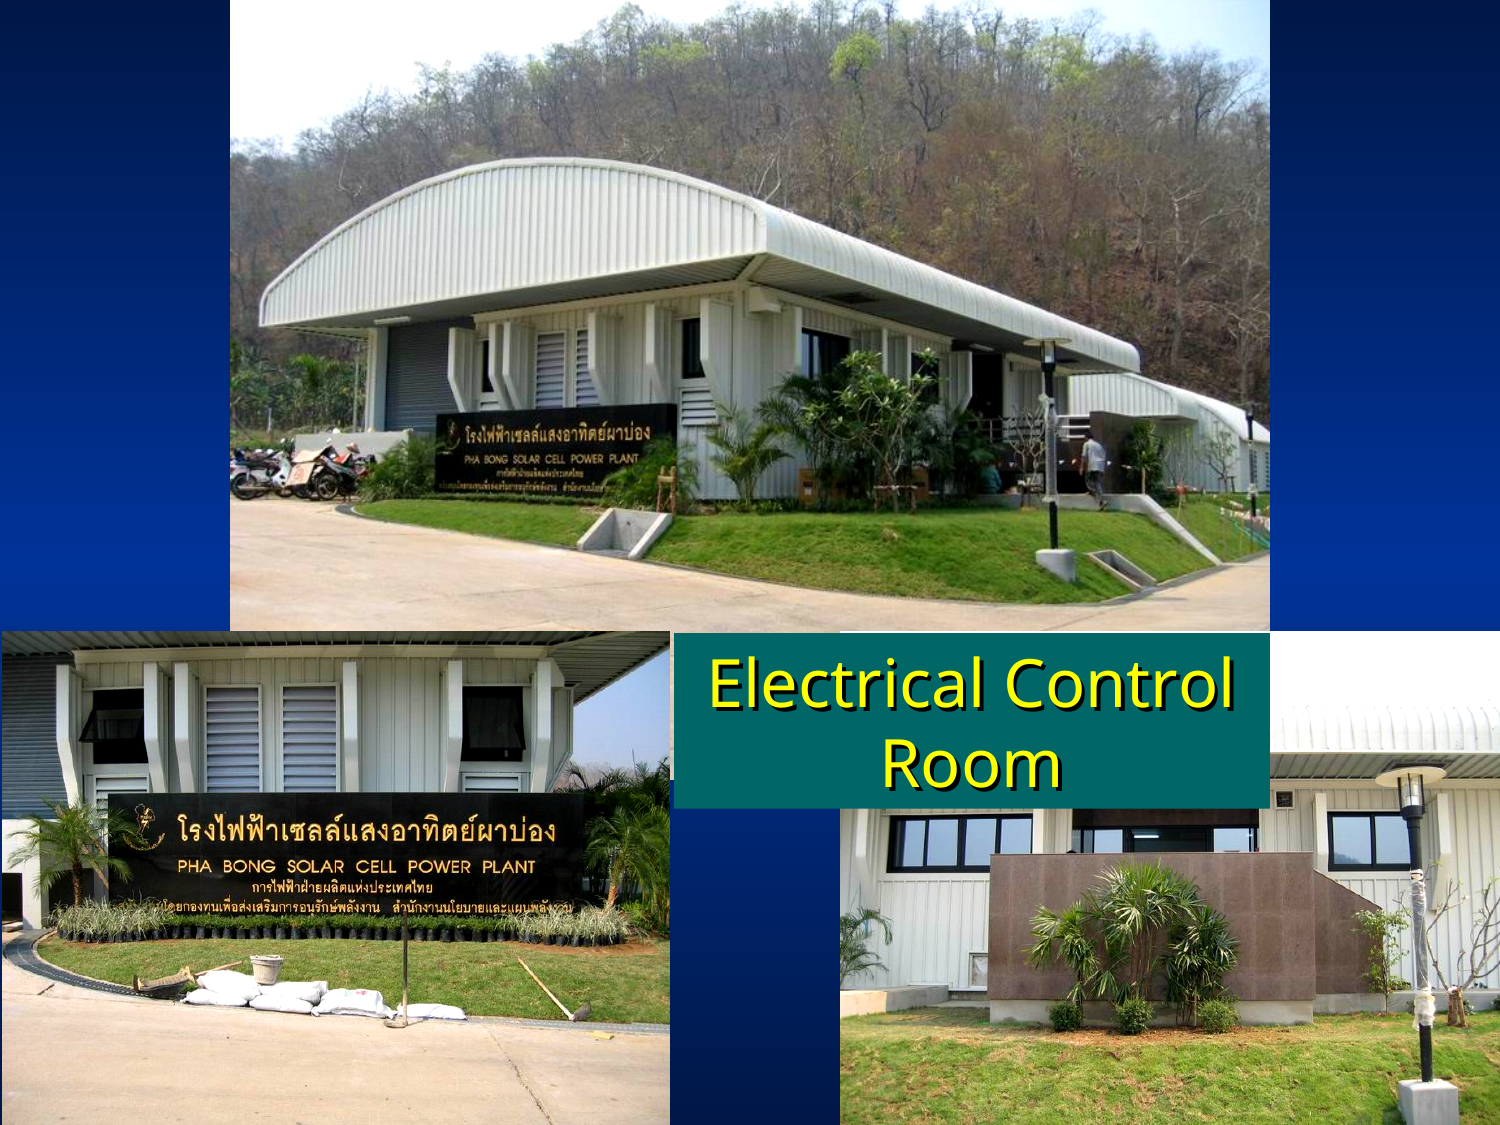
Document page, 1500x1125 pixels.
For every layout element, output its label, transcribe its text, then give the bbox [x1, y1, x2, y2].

picture [2, 0, 1500, 1125]
text_box Electrical Control Room [674, 633, 1270, 809]
